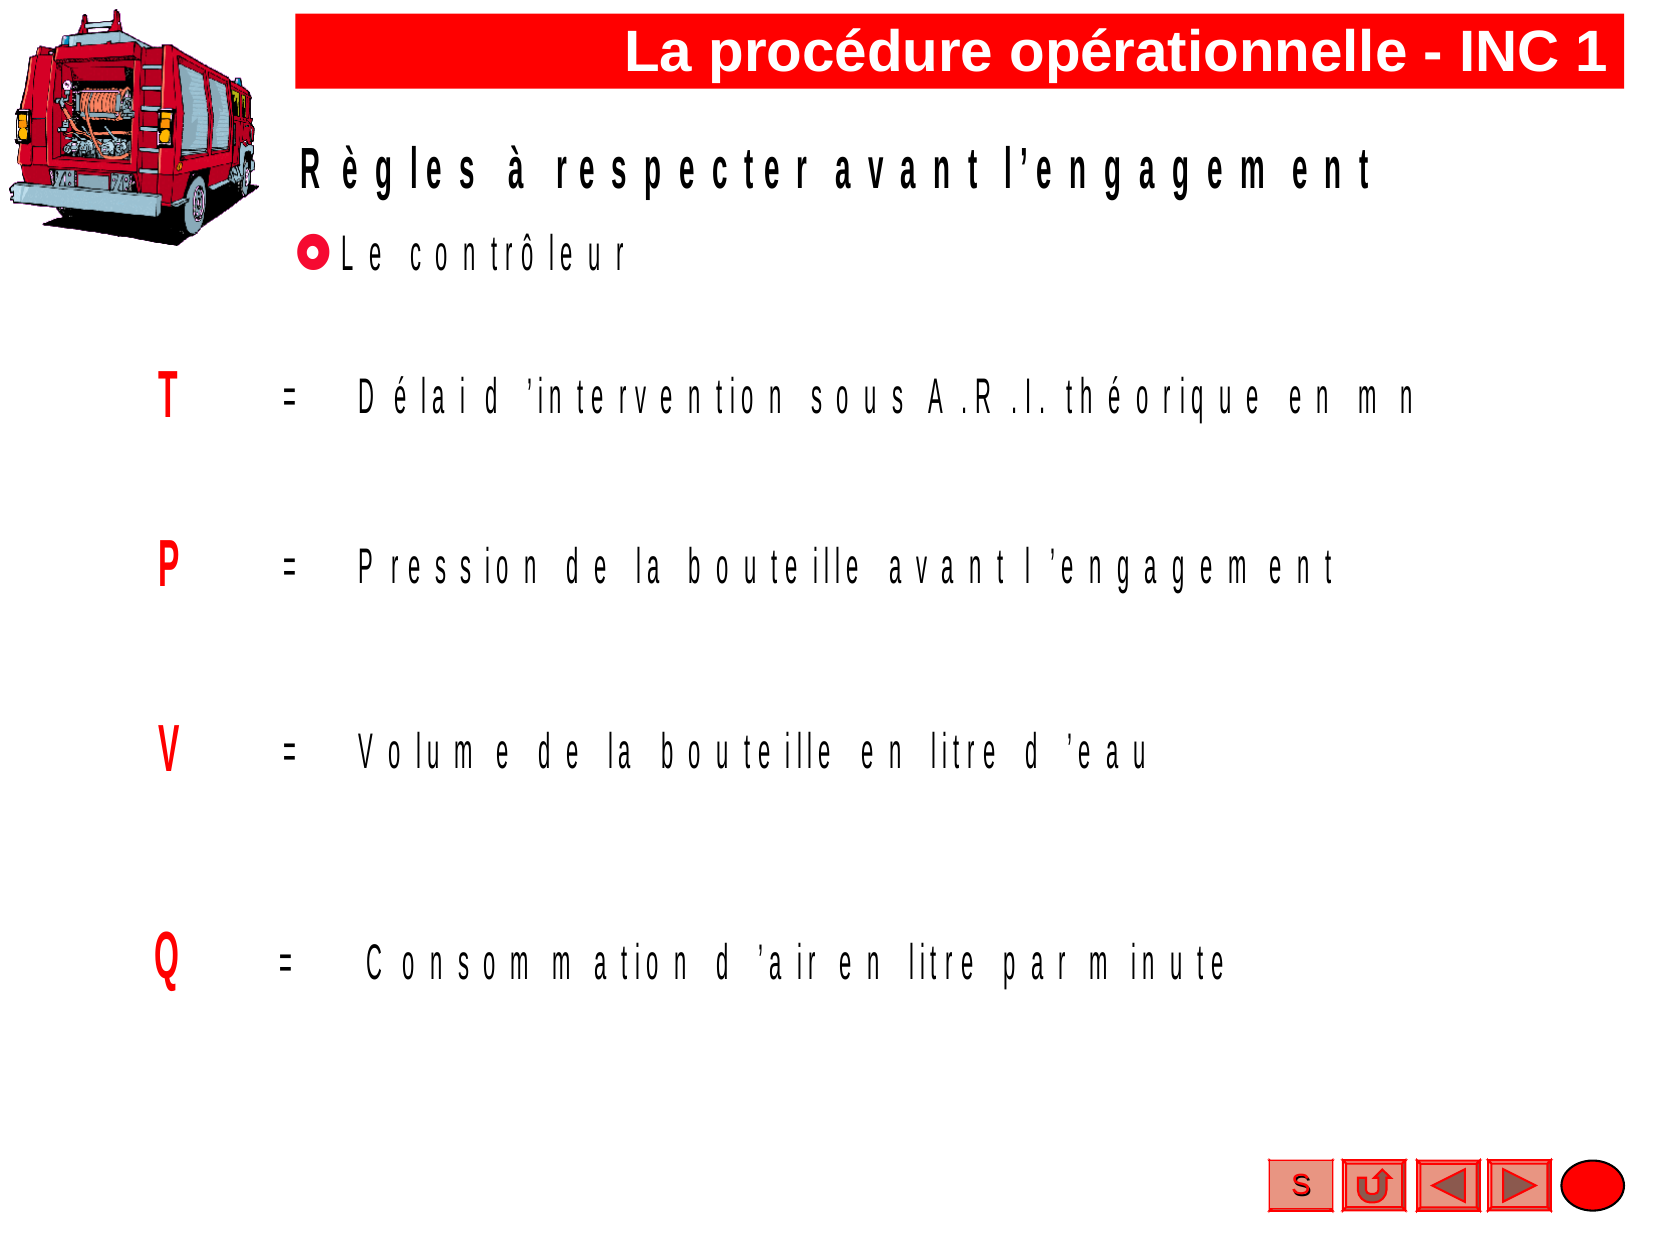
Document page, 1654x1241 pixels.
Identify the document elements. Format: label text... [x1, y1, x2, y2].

picture [265, 113, 1417, 312]
picture [114, 893, 1270, 1034]
text_box La procédure opérationnelle - INC 1 [295, 13, 1625, 89]
text_box [1561, 1160, 1625, 1211]
picture [8, 8, 260, 246]
picture [118, 687, 1206, 827]
picture [118, 332, 1459, 473]
picture [118, 501, 1370, 642]
